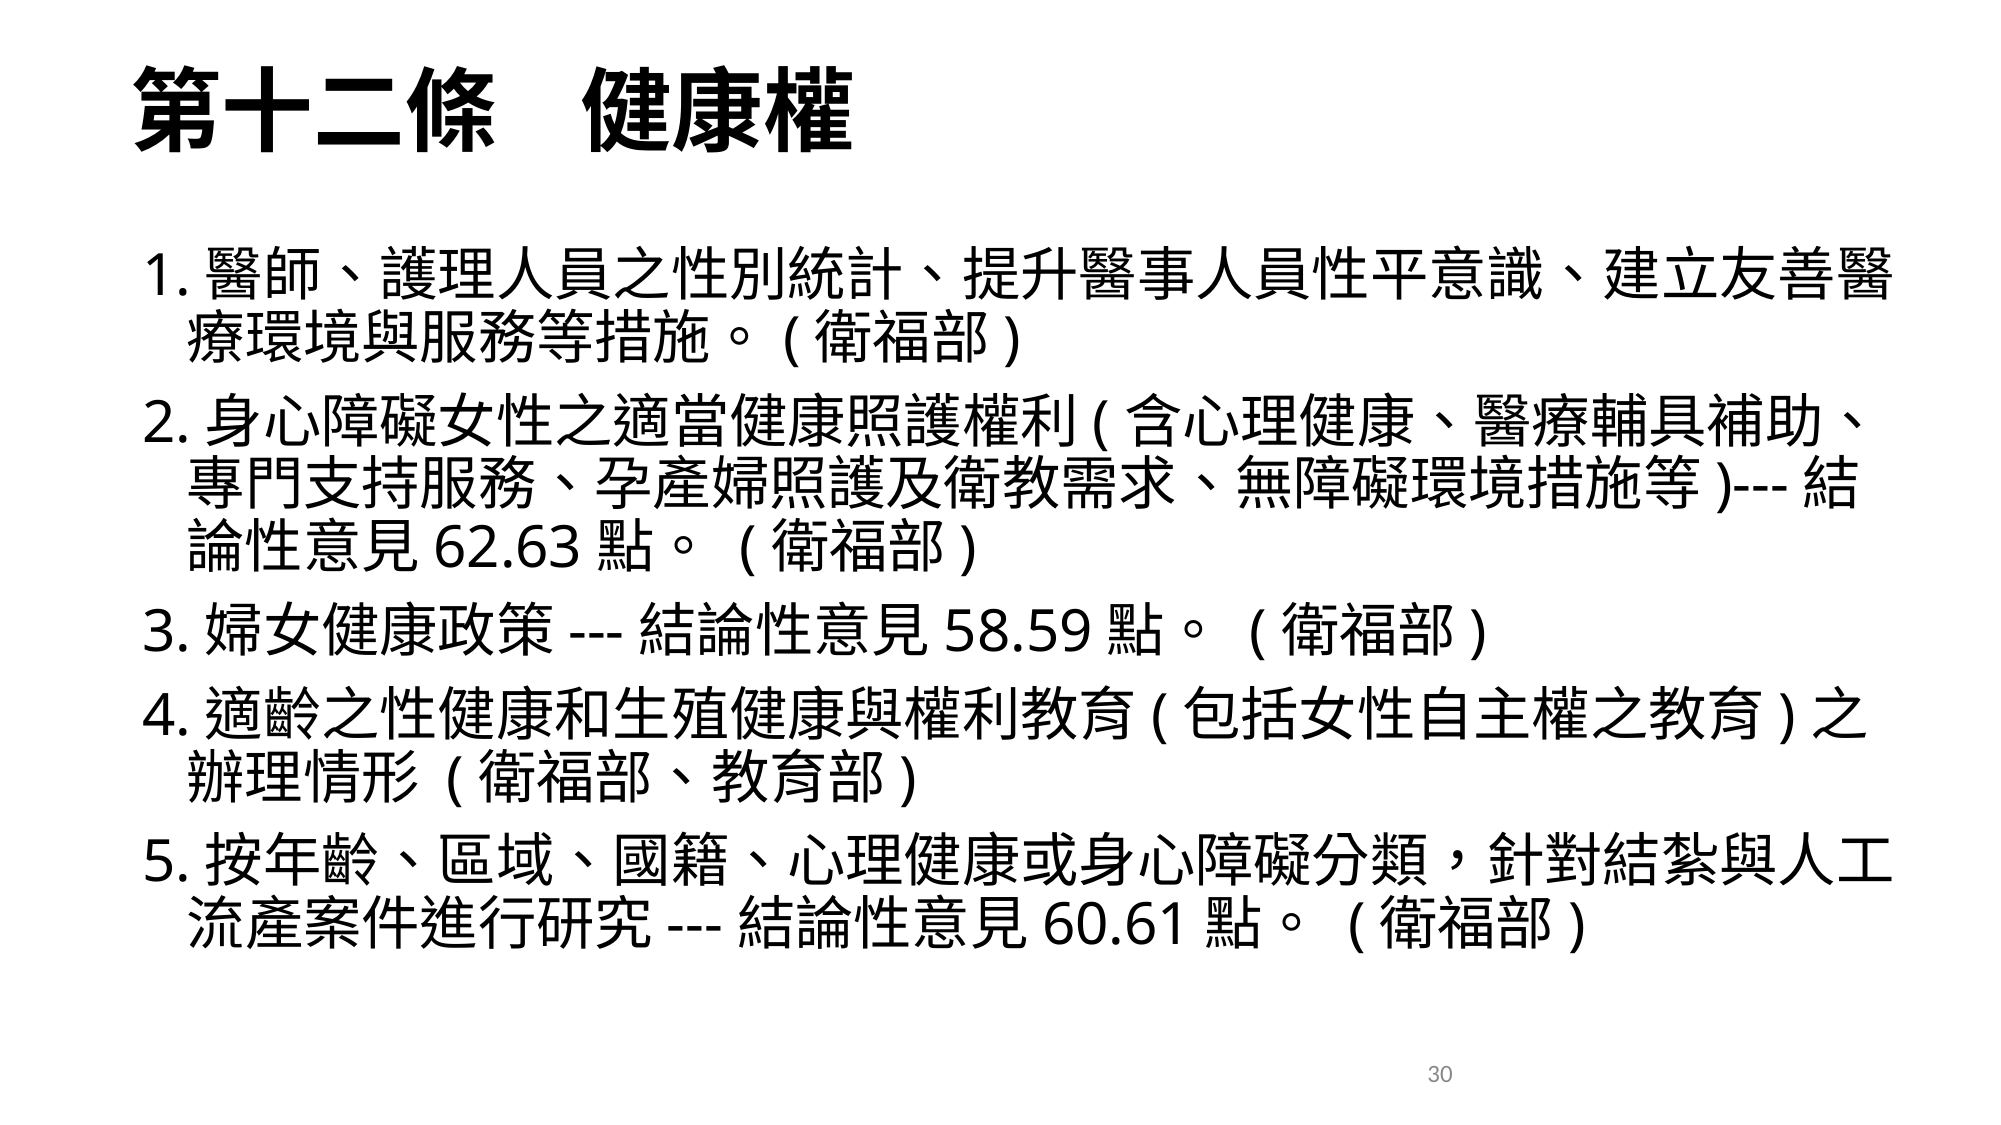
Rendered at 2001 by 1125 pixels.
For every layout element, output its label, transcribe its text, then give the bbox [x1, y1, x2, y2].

title 第十二條 健康權 [115, 5, 1900, 224]
list 1.醫師、護理人員之性別統計、提升醫事人員性平意識、建立友善醫療環境與服務等措施。(衛福部) 2.身心障礙女性之適當健康照護權利(含心理健康、醫療輔具補助、專門支持服務、孕產婦照護及衛教需求、無障礙環境措施等)---結論性意見62.63點。 (衛福部) 3.婦女健康政策---結論性意見58.59點。 (衛福部) 4.適齡之性健康和生殖健康與權利教育(包括女性自主權之教育)之辦理情形 (衛福部、教育部) 5.按年齡、區域、國籍、心理健康或身心障礙分類，針對結紮與人工流產案件進行研究---結論性意見60.61點。 (衛福部) [82, 237, 1932, 1014]
text_box 30 [1412, 1042, 1863, 1103]
